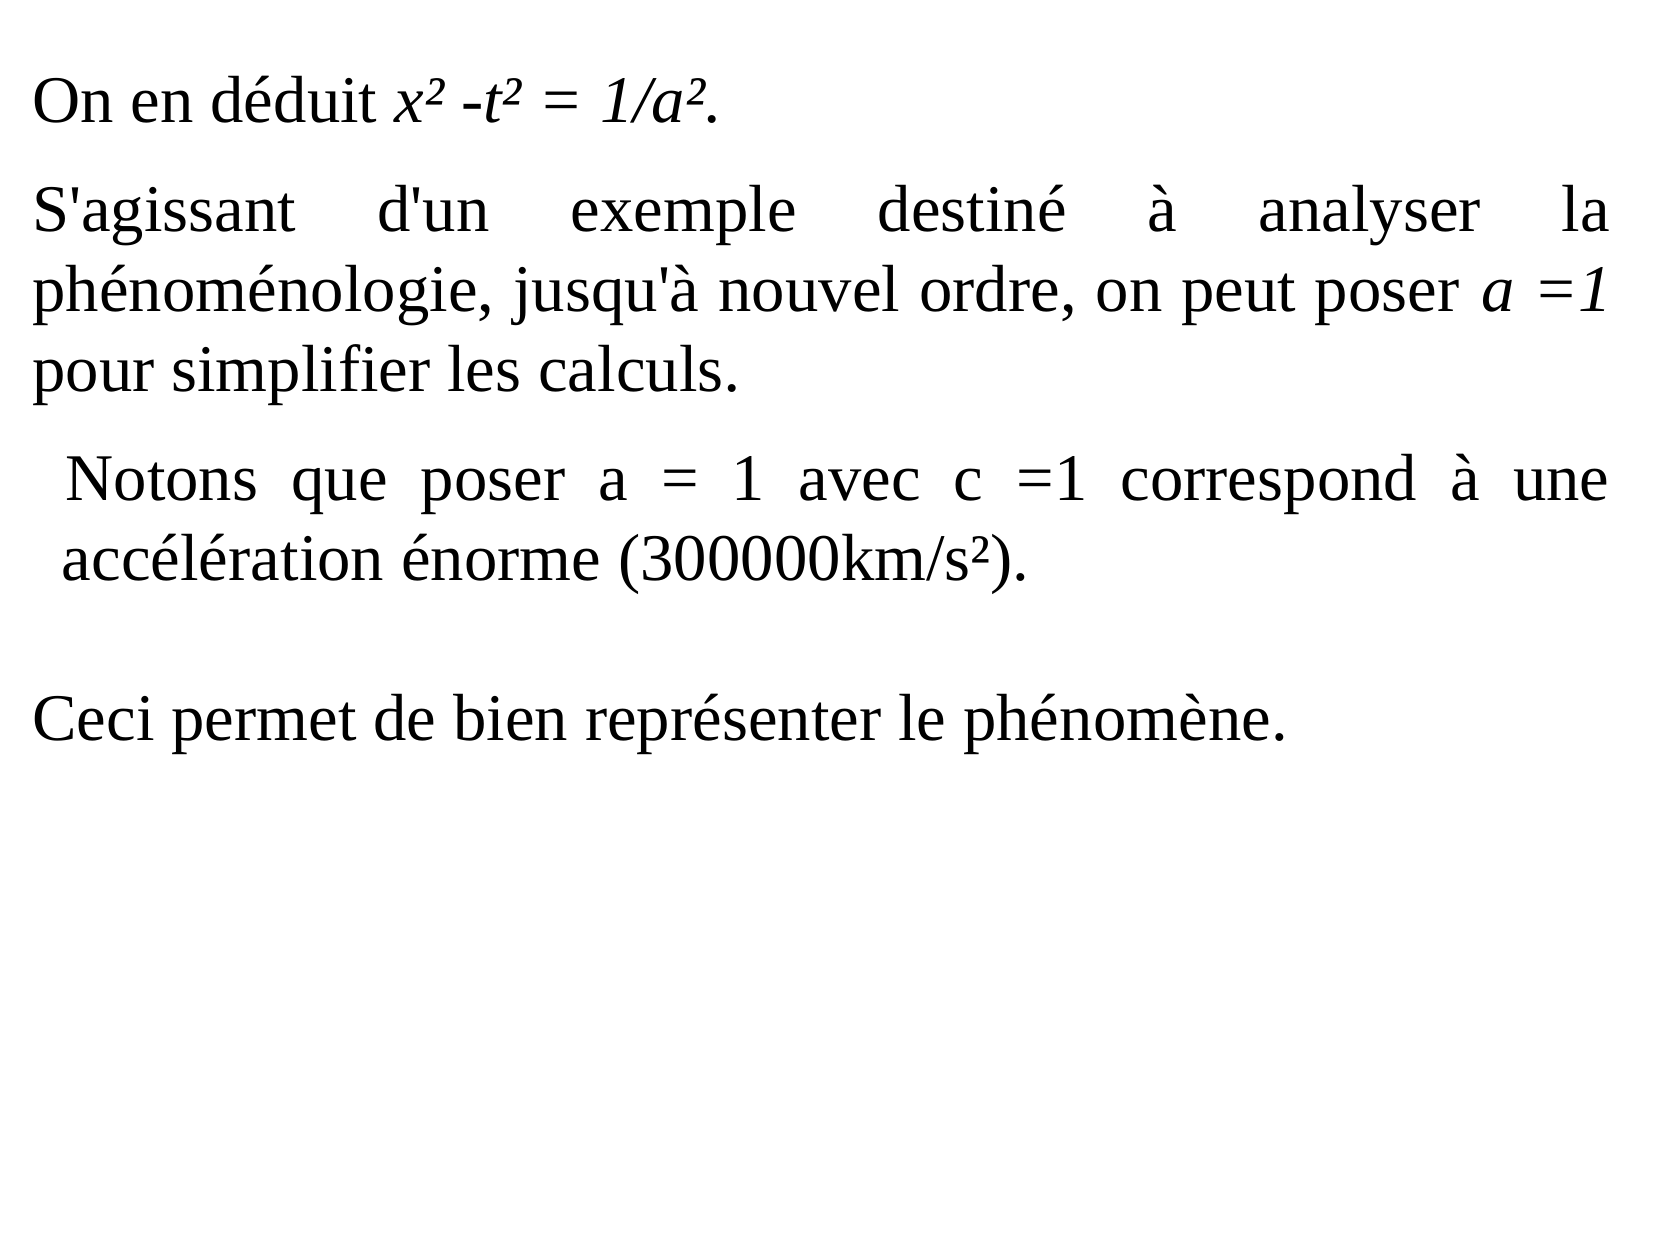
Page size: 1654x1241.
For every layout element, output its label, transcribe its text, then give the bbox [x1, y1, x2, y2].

text_box On en déduit x² -t² = 1/a². S'agissant d'un exemple destiné à analyser la phénoménologie, jusqu'à nouvel ordre, on peut poser a =1 pour simplifier les calculs. Notons que poser a = 1 avec c =1 correspond à une accélération énorme (300000km/s²). Ceci permet de bien représenter le phénomène. [17, 47, 1654, 769]
